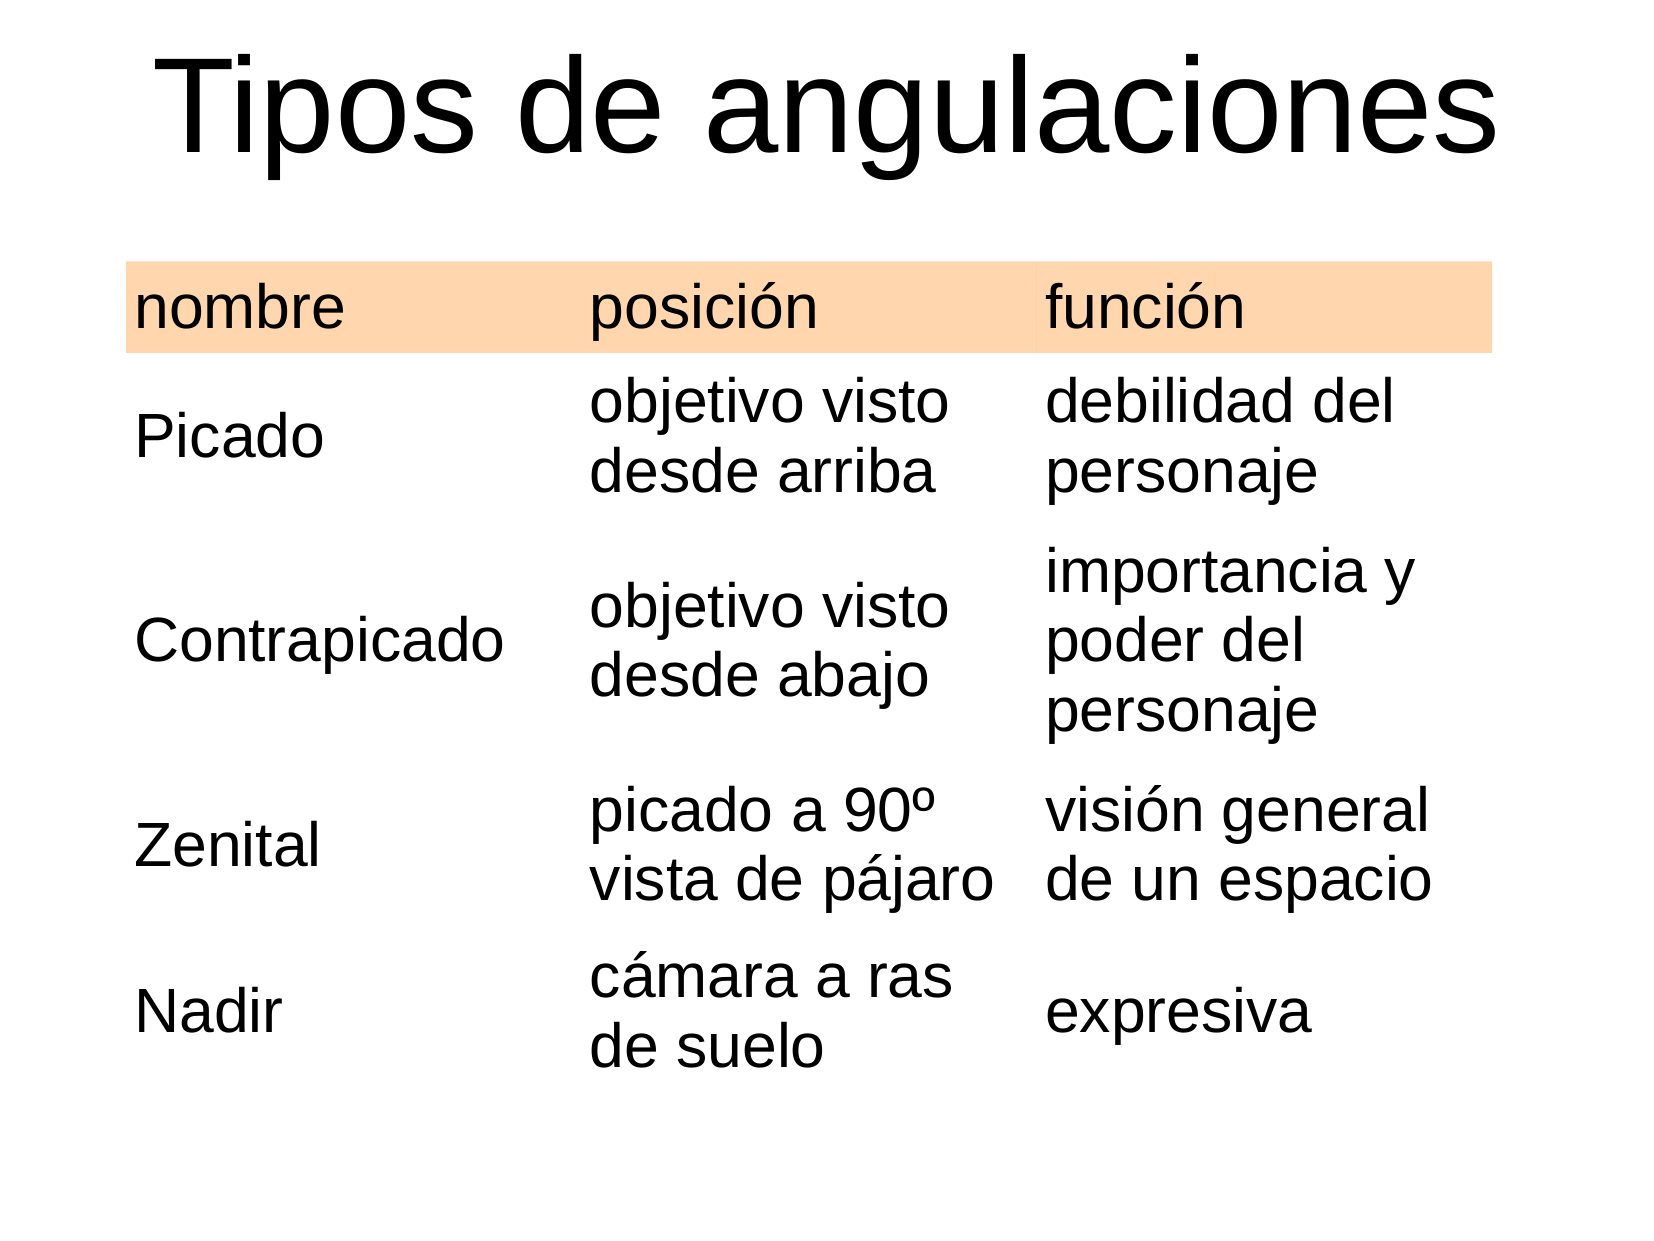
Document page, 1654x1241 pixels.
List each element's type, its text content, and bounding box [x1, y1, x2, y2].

table_cell Picado [126, 353, 581, 520]
table_header nombre [126, 261, 581, 353]
title Tipos de angulaciones [116, 0, 1538, 261]
table_cell picado a 90º vista de pájaro [581, 761, 1037, 928]
table_cell importancia y poder del personaje [1037, 520, 1492, 761]
table_header función [1037, 261, 1492, 353]
table_cell debilidad del personaje [1037, 353, 1492, 520]
table_cell visión general de un espacio [1037, 761, 1492, 928]
table_header posición [581, 261, 1037, 353]
table_cell Zenital [126, 761, 581, 928]
table_cell cámara a ras de suelo [581, 928, 1037, 1094]
table_cell objetivo visto desde arriba [581, 353, 1037, 520]
table_cell Nadir [126, 928, 581, 1094]
table_cell expresiva [1037, 928, 1492, 1094]
table_cell objetivo visto desde abajo [581, 520, 1037, 761]
table_cell Contrapicado [126, 520, 581, 761]
